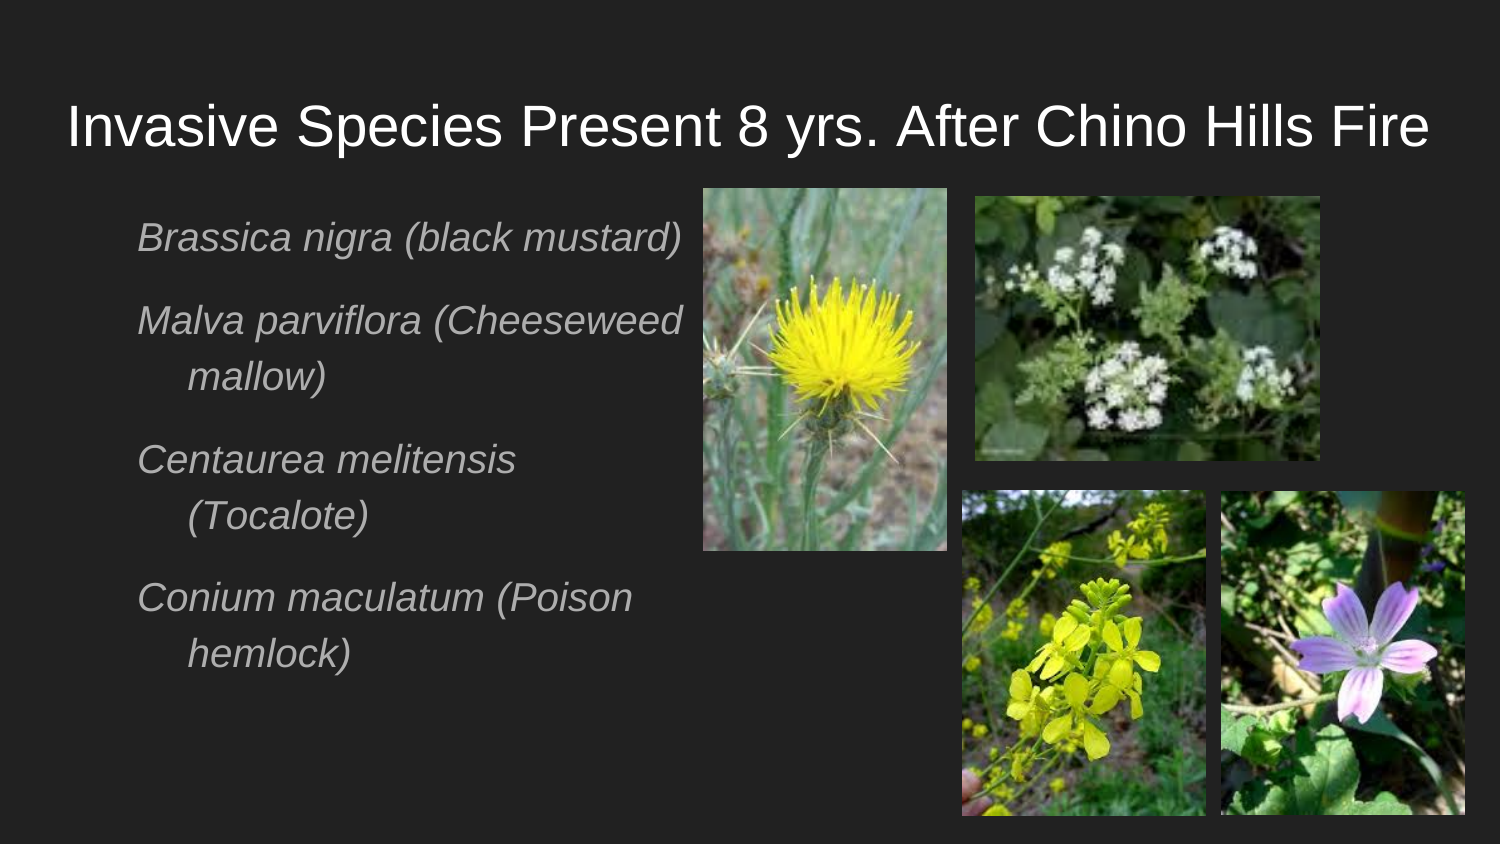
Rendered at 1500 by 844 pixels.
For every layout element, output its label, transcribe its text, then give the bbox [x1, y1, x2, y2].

picture [962, 490, 1206, 816]
title Invasive Species Present 8 yrs. After Chino Hills Fire [51, 72, 1449, 167]
picture [703, 189, 947, 551]
list Brassica nigra (black mustard) Malva parviflora (Cheeseweed mallow) Centaurea melitensis (Tocalote) Conium maculatum (Poison hemlock) [51, 189, 703, 750]
picture [975, 196, 1320, 461]
picture [1221, 491, 1465, 816]
